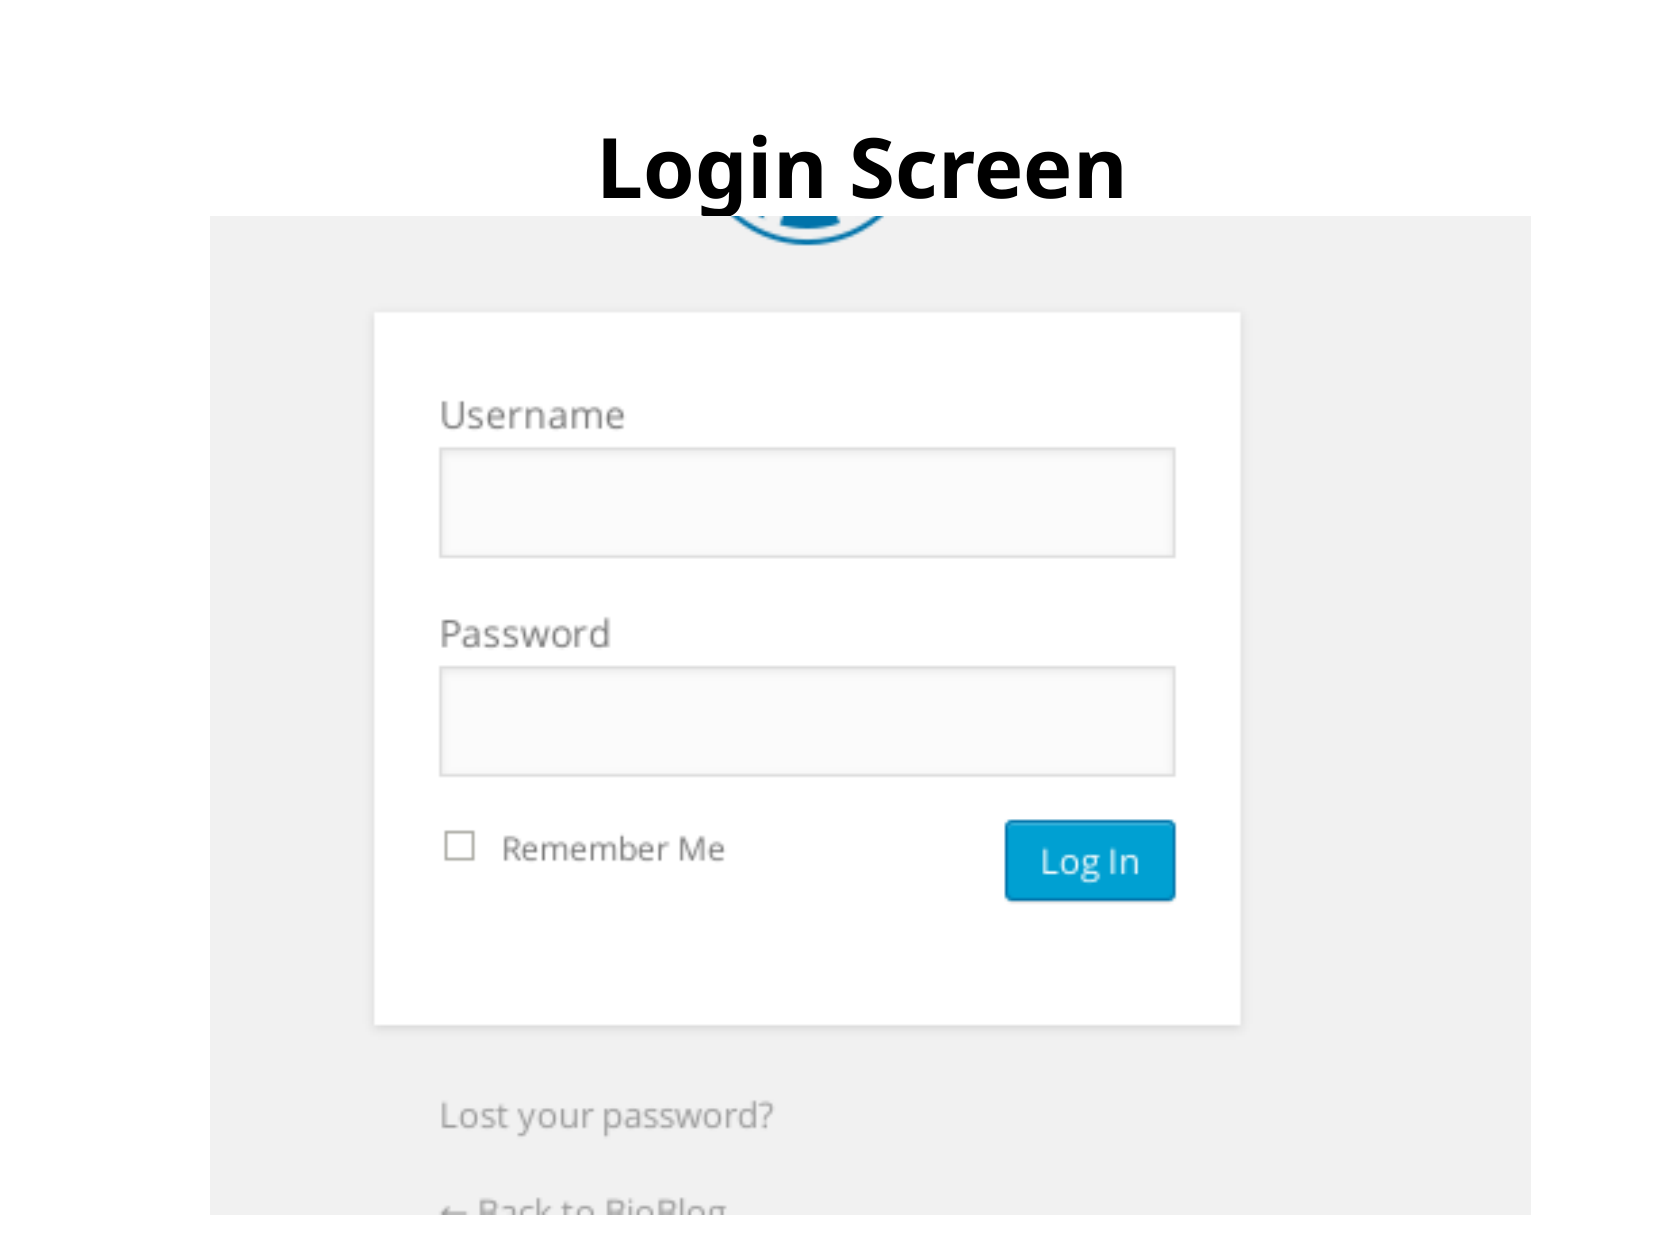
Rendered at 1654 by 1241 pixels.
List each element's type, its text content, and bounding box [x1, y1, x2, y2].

text_box Login Screen [405, 101, 1321, 216]
picture [210, 216, 1531, 1216]
